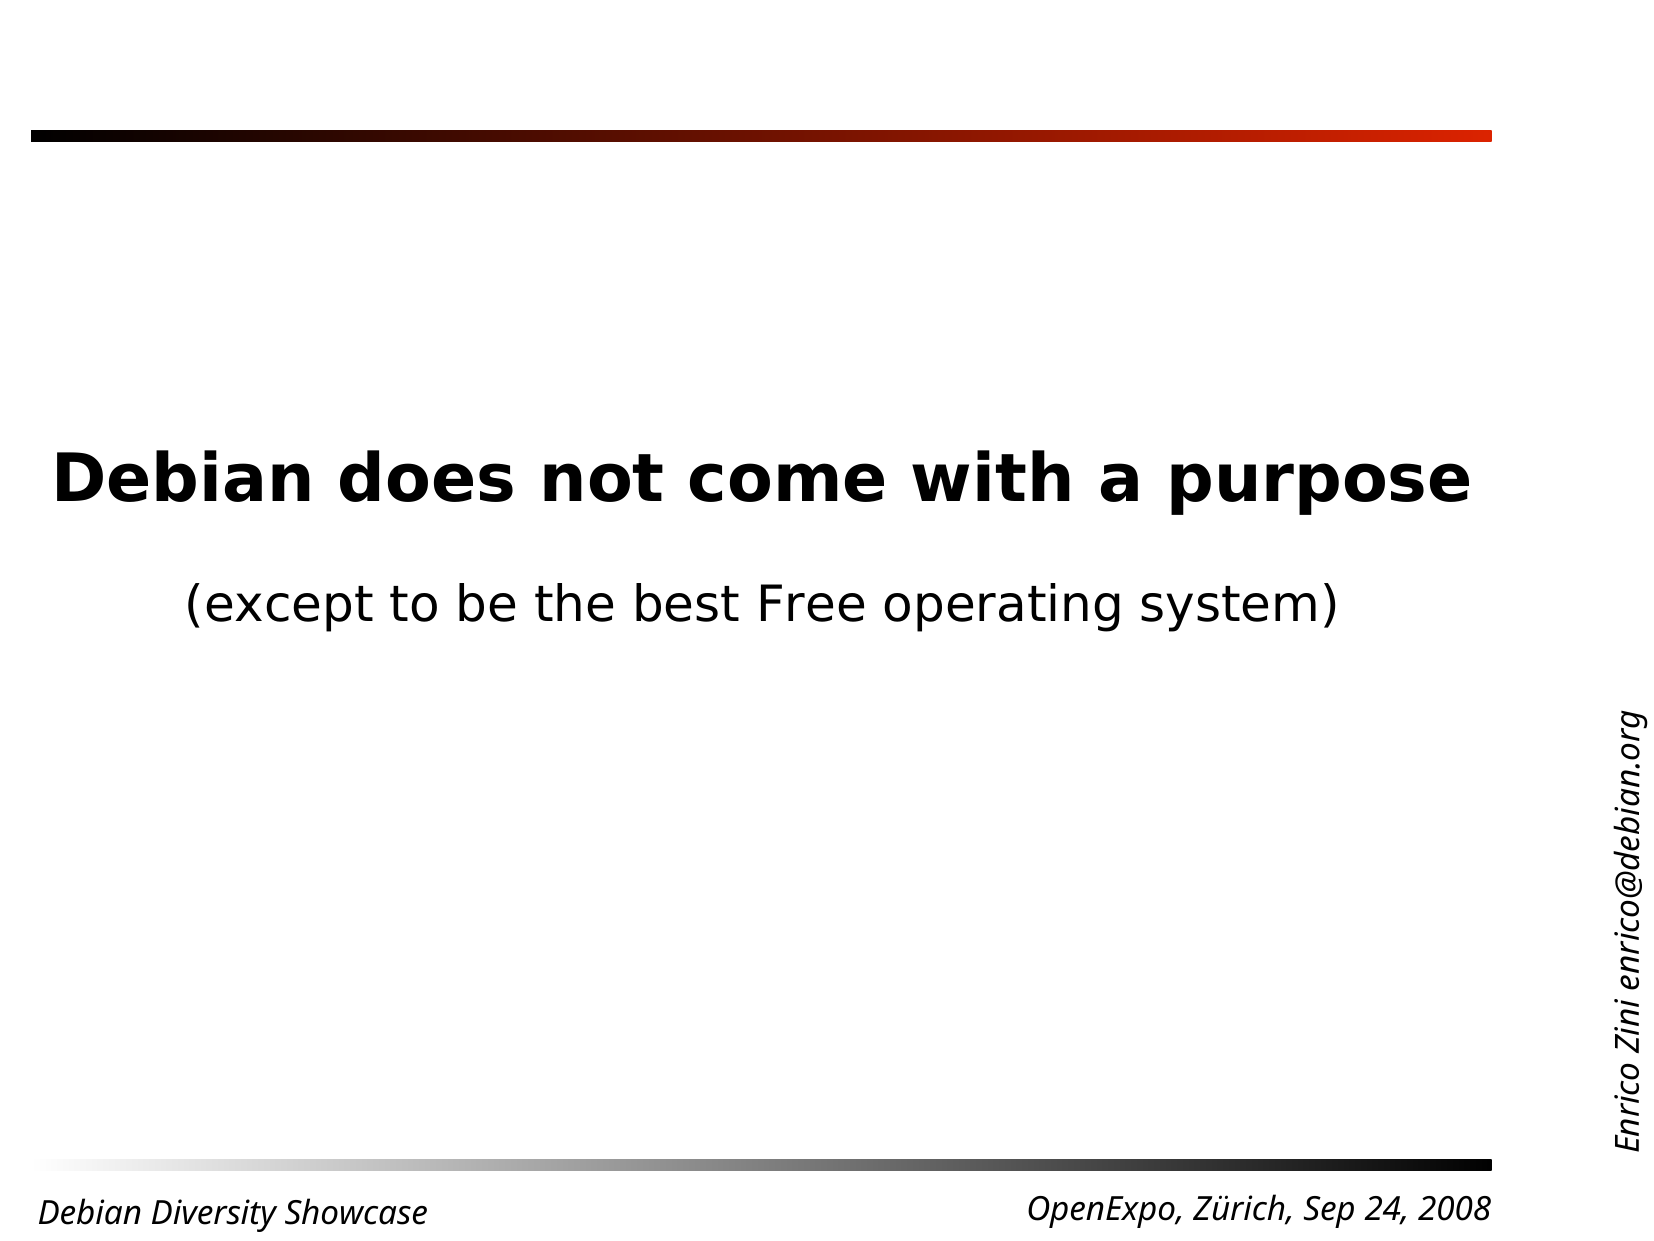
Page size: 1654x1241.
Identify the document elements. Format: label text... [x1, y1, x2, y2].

text_box Debian does not come with a purpose (except to be the best Free operating system) [30, 439, 1495, 634]
